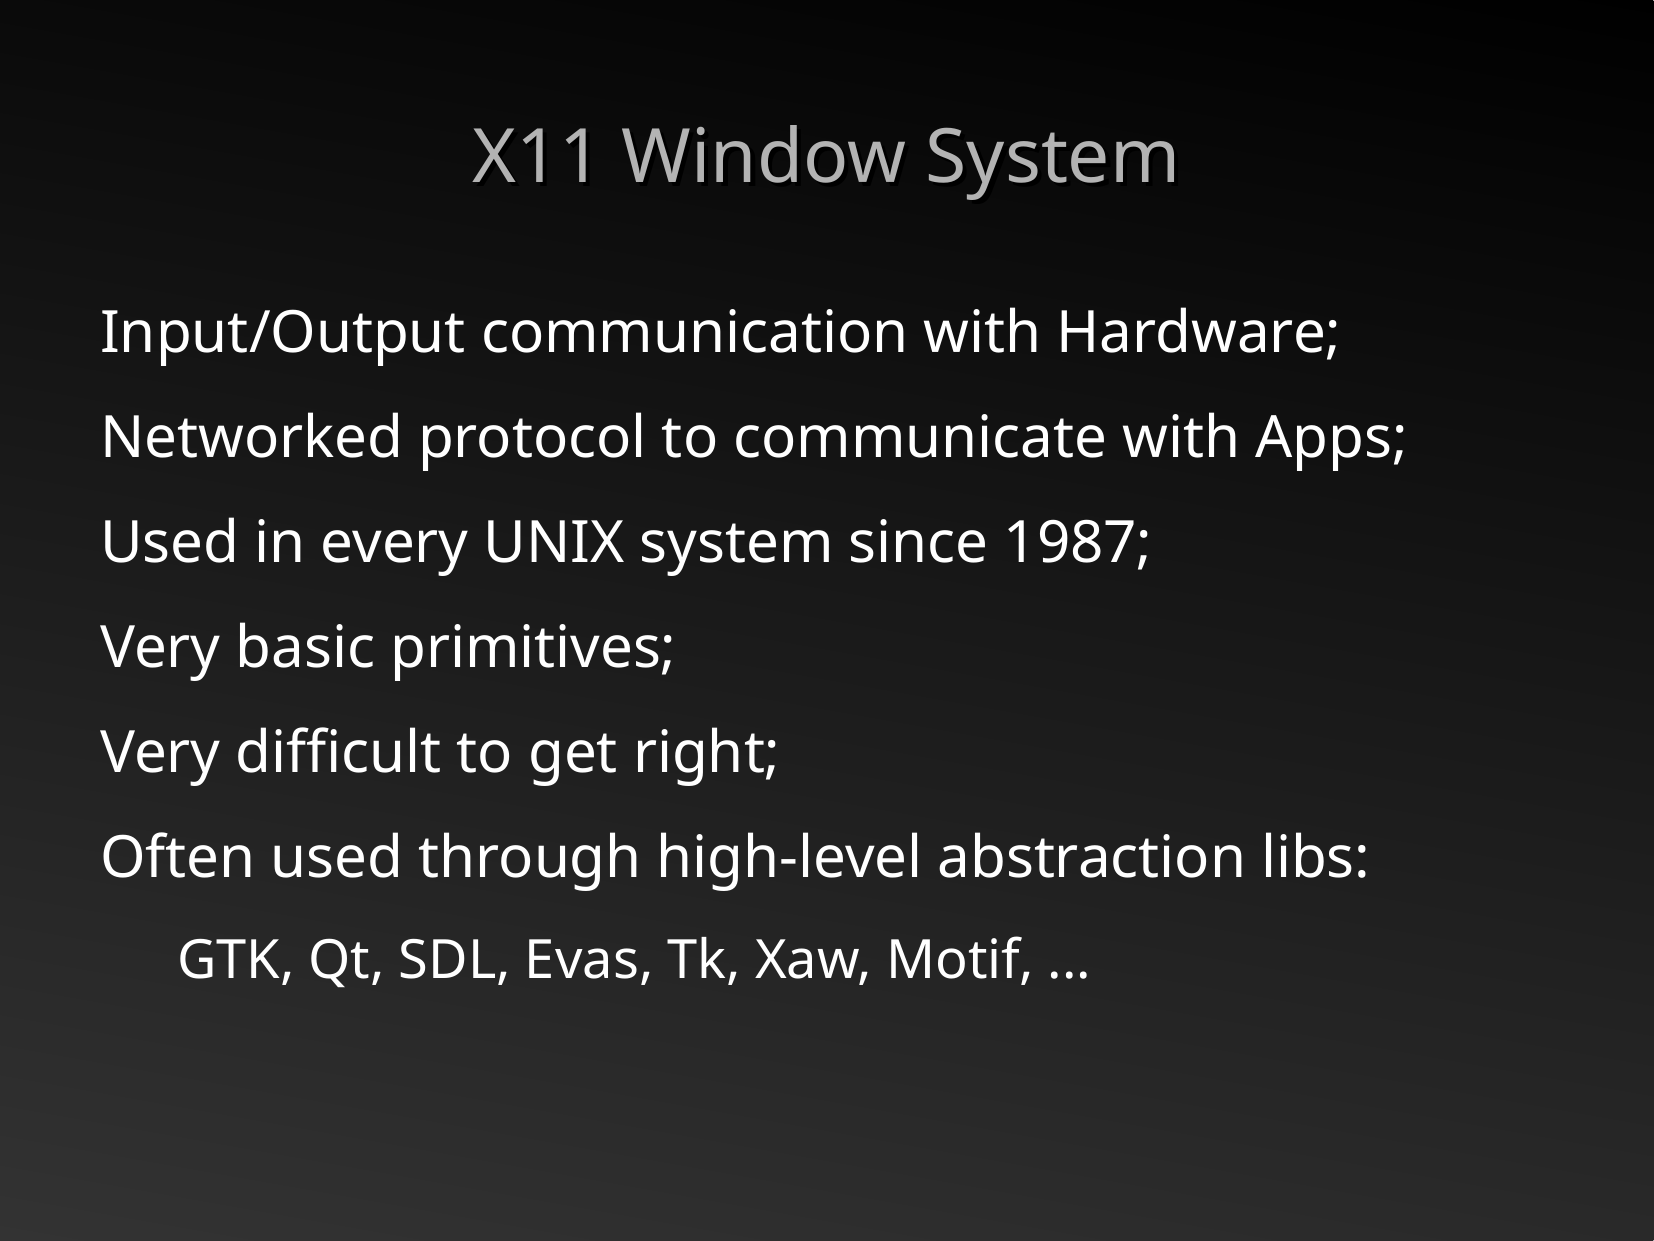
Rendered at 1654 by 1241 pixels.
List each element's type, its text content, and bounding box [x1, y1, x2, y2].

list Input/Output communication with Hardware; Networked protocol to communicate with Apps; Used in every UNIX system since 1987; Very basic primitives; Very difficult to get right; Often used through high-level abstraction libs: GTK, Qt, SDL, Evas, Tk, Xaw, Motif, ... [82, 290, 1571, 1094]
title X11 Window System [82, 49, 1571, 257]
